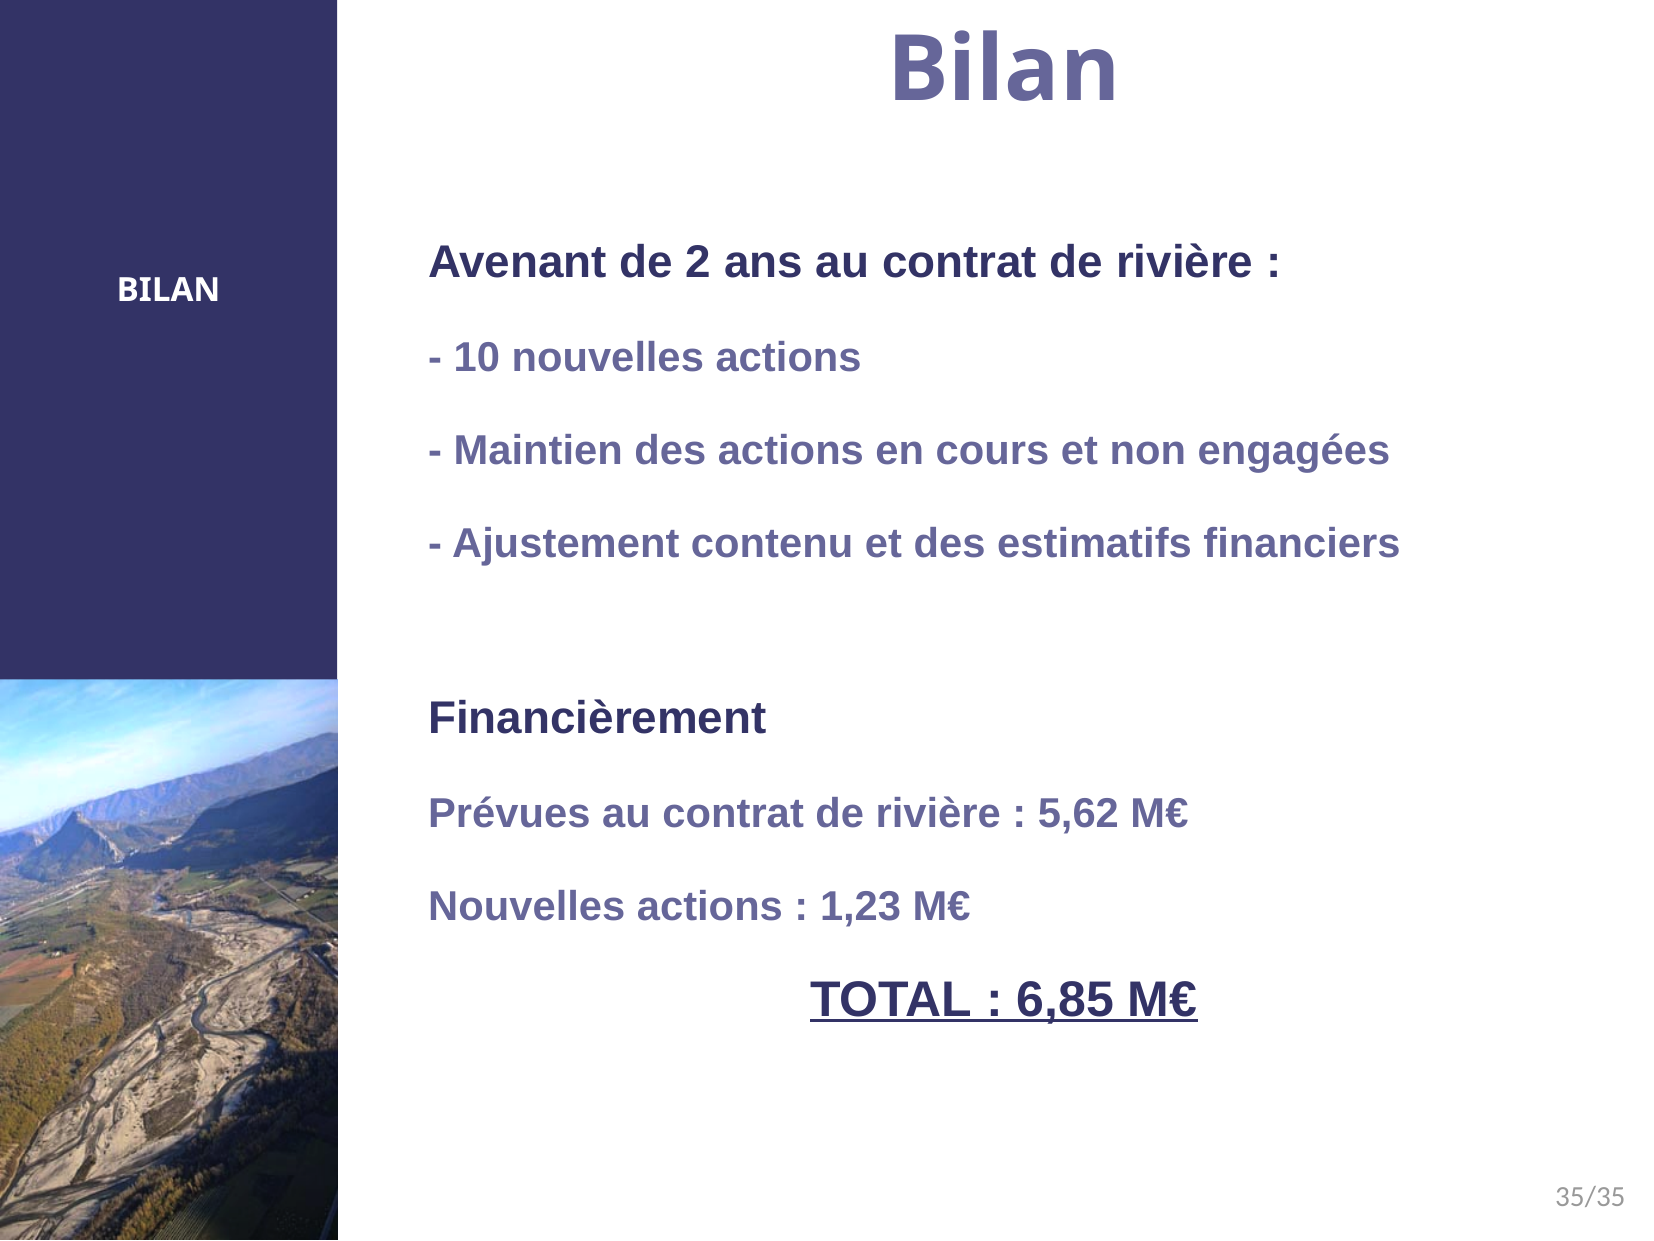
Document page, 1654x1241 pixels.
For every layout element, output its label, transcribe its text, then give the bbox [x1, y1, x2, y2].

text_box BILAN [0, 0, 338, 680]
picture [0, 680, 338, 1241]
text_box Avenant de 2 ans au contrat de rivière : - 10 nouvelles actions - Maintien des actions en cours et non engagées - Ajustement contenu et des estimatifs financiers Financièrement Prévues au contrat de rivière : 5,62 M€ Nouvelles actions : 1,23 M€ TOTAL : 6,85 M€ [413, 177, 1595, 1097]
text_box Bilan [354, 0, 1654, 674]
